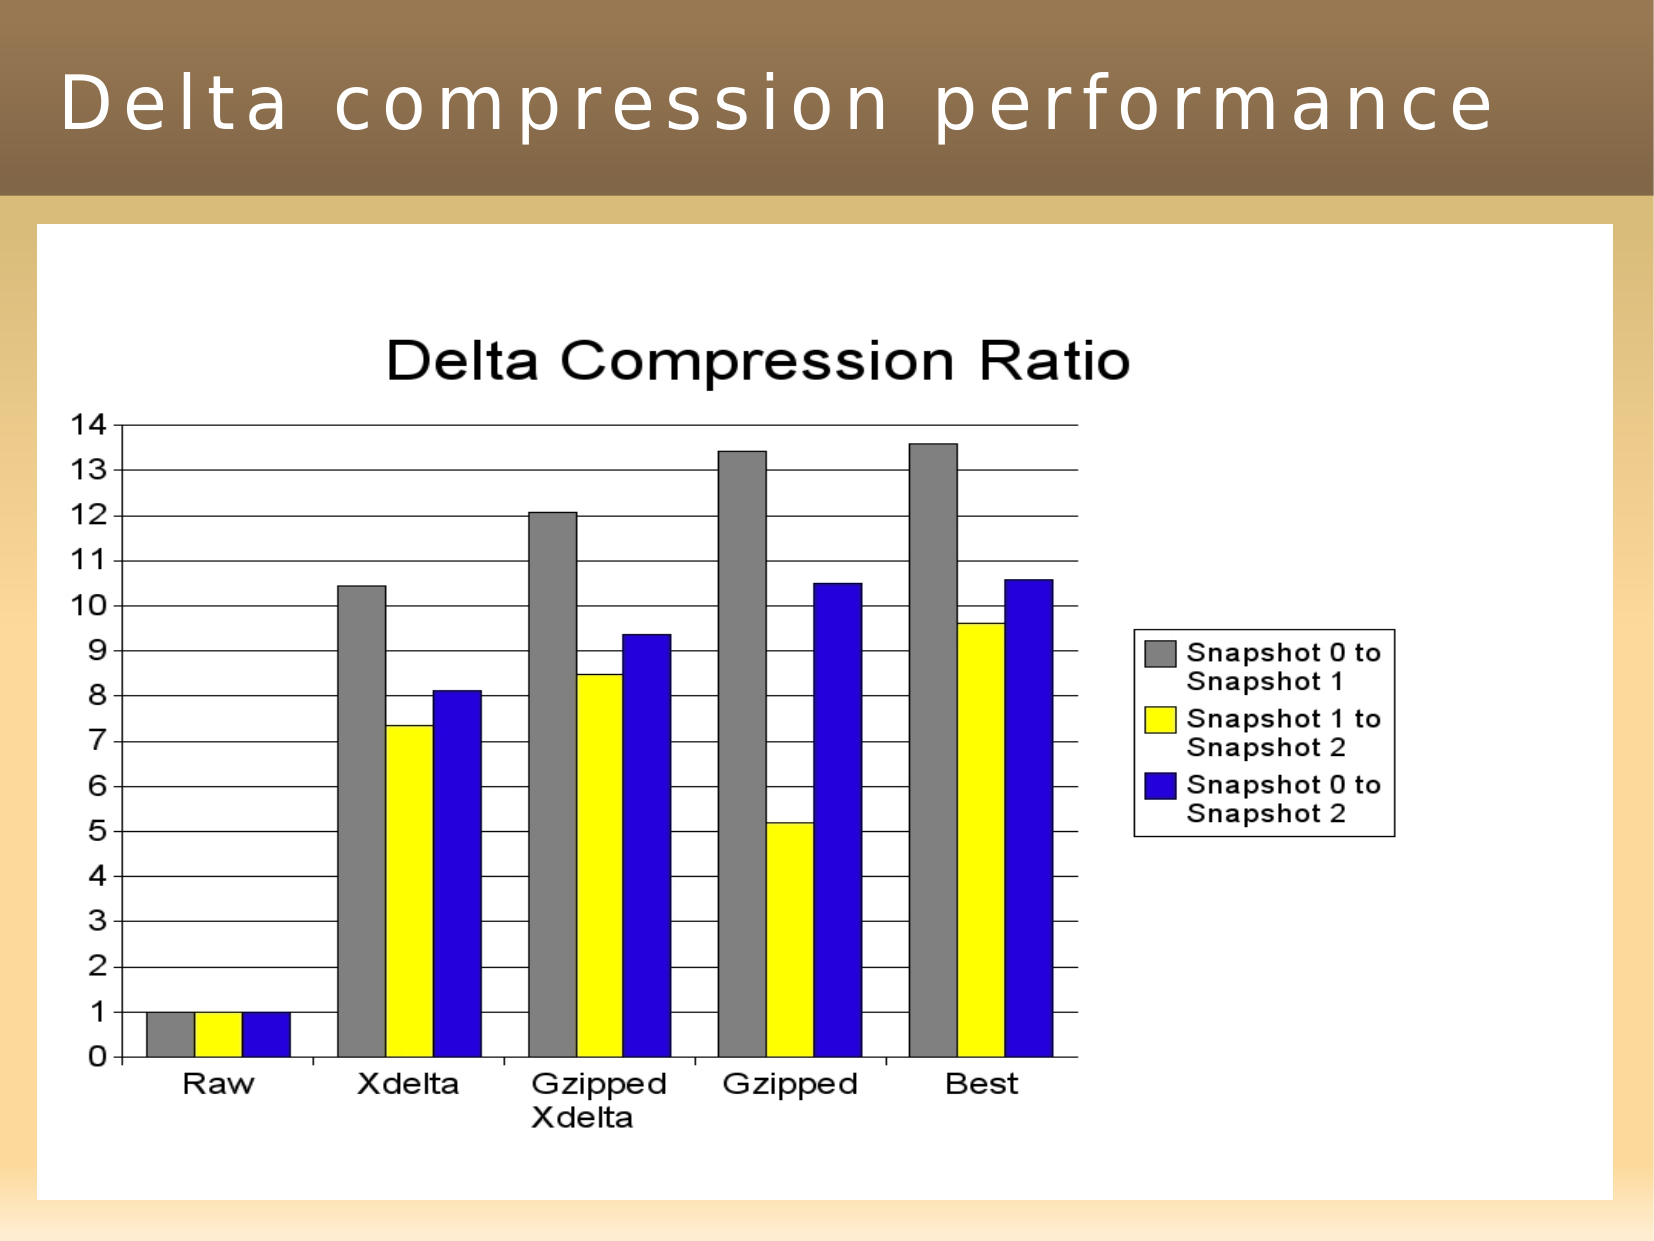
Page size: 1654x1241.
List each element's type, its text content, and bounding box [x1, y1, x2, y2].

picture [0, 0, 1654, 1241]
title Delta compression performance [59, 29, 1595, 178]
